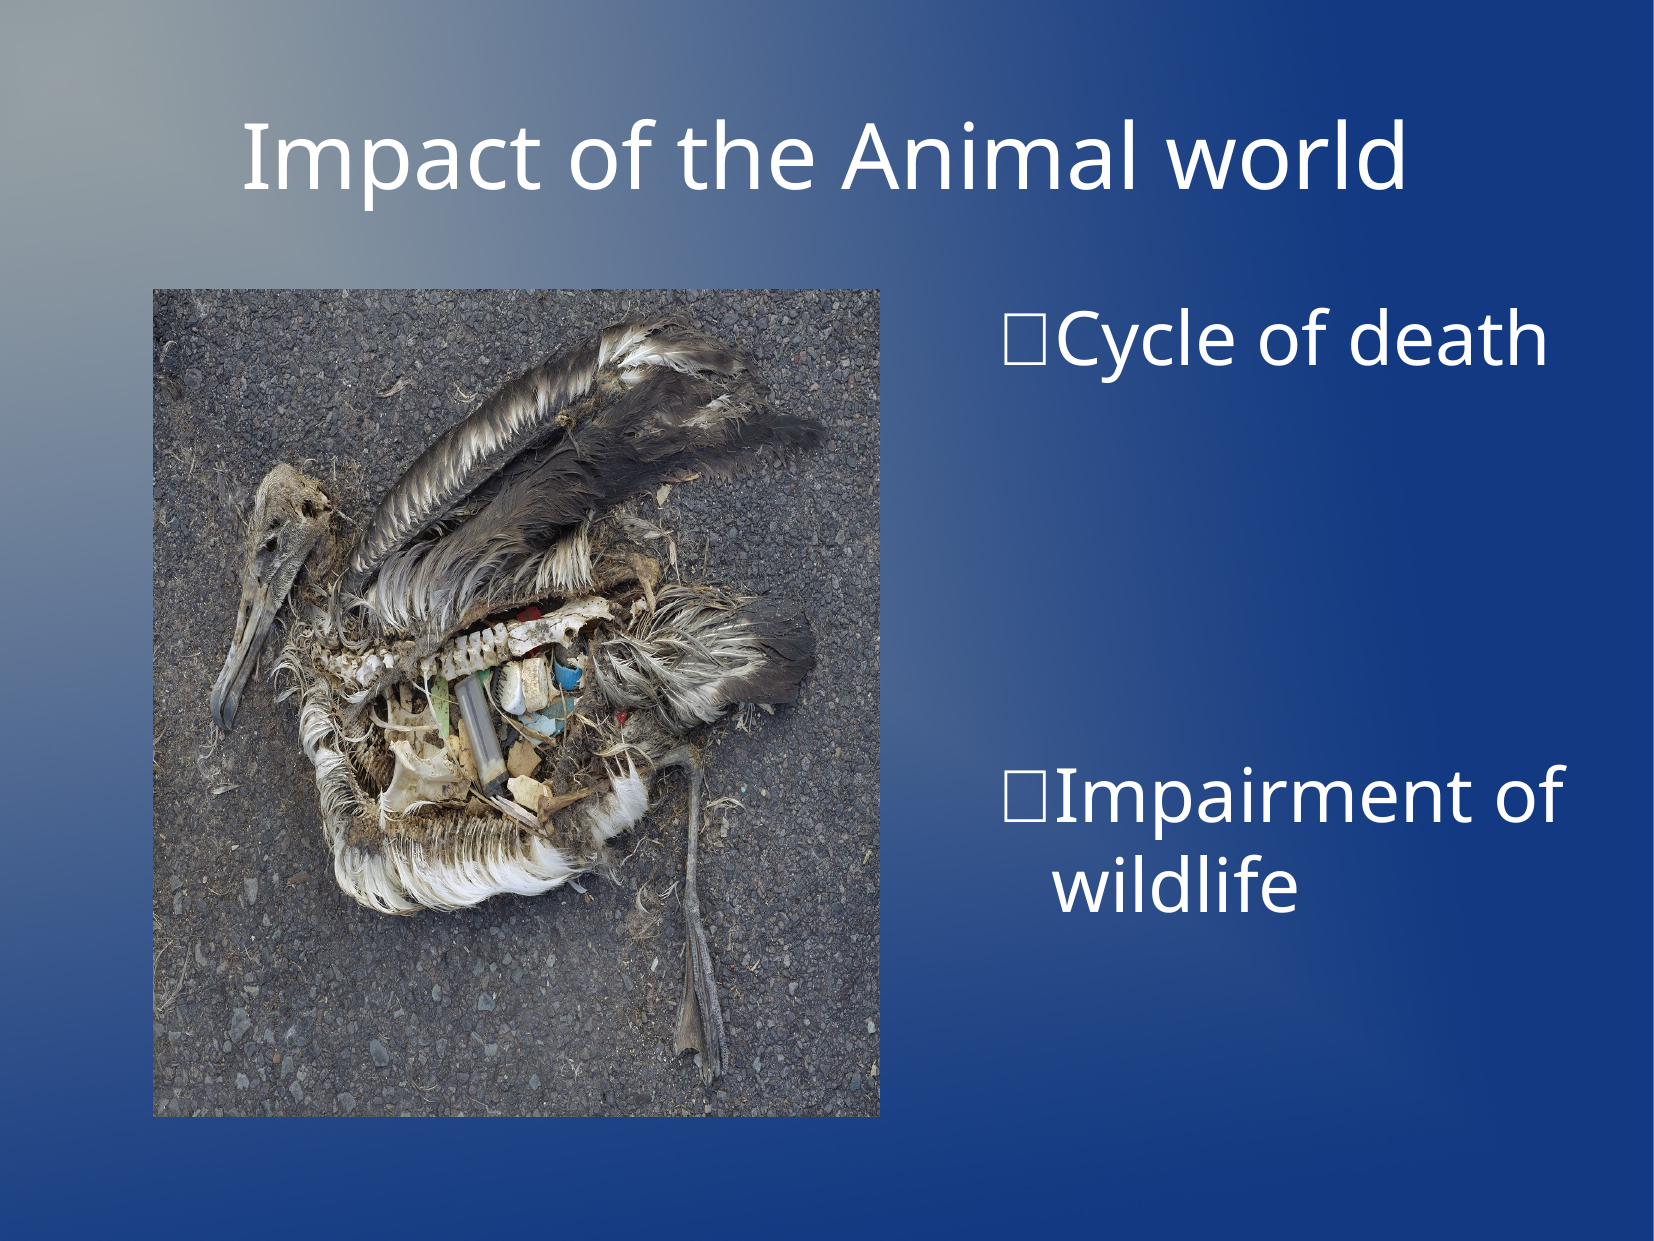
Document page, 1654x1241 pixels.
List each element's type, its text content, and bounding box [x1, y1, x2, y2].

picture [0, 0, 1654, 1241]
list Cycle of death Impairment of wildlife [909, 290, 1572, 1109]
title Impact of the Animal world [82, 49, 1571, 257]
